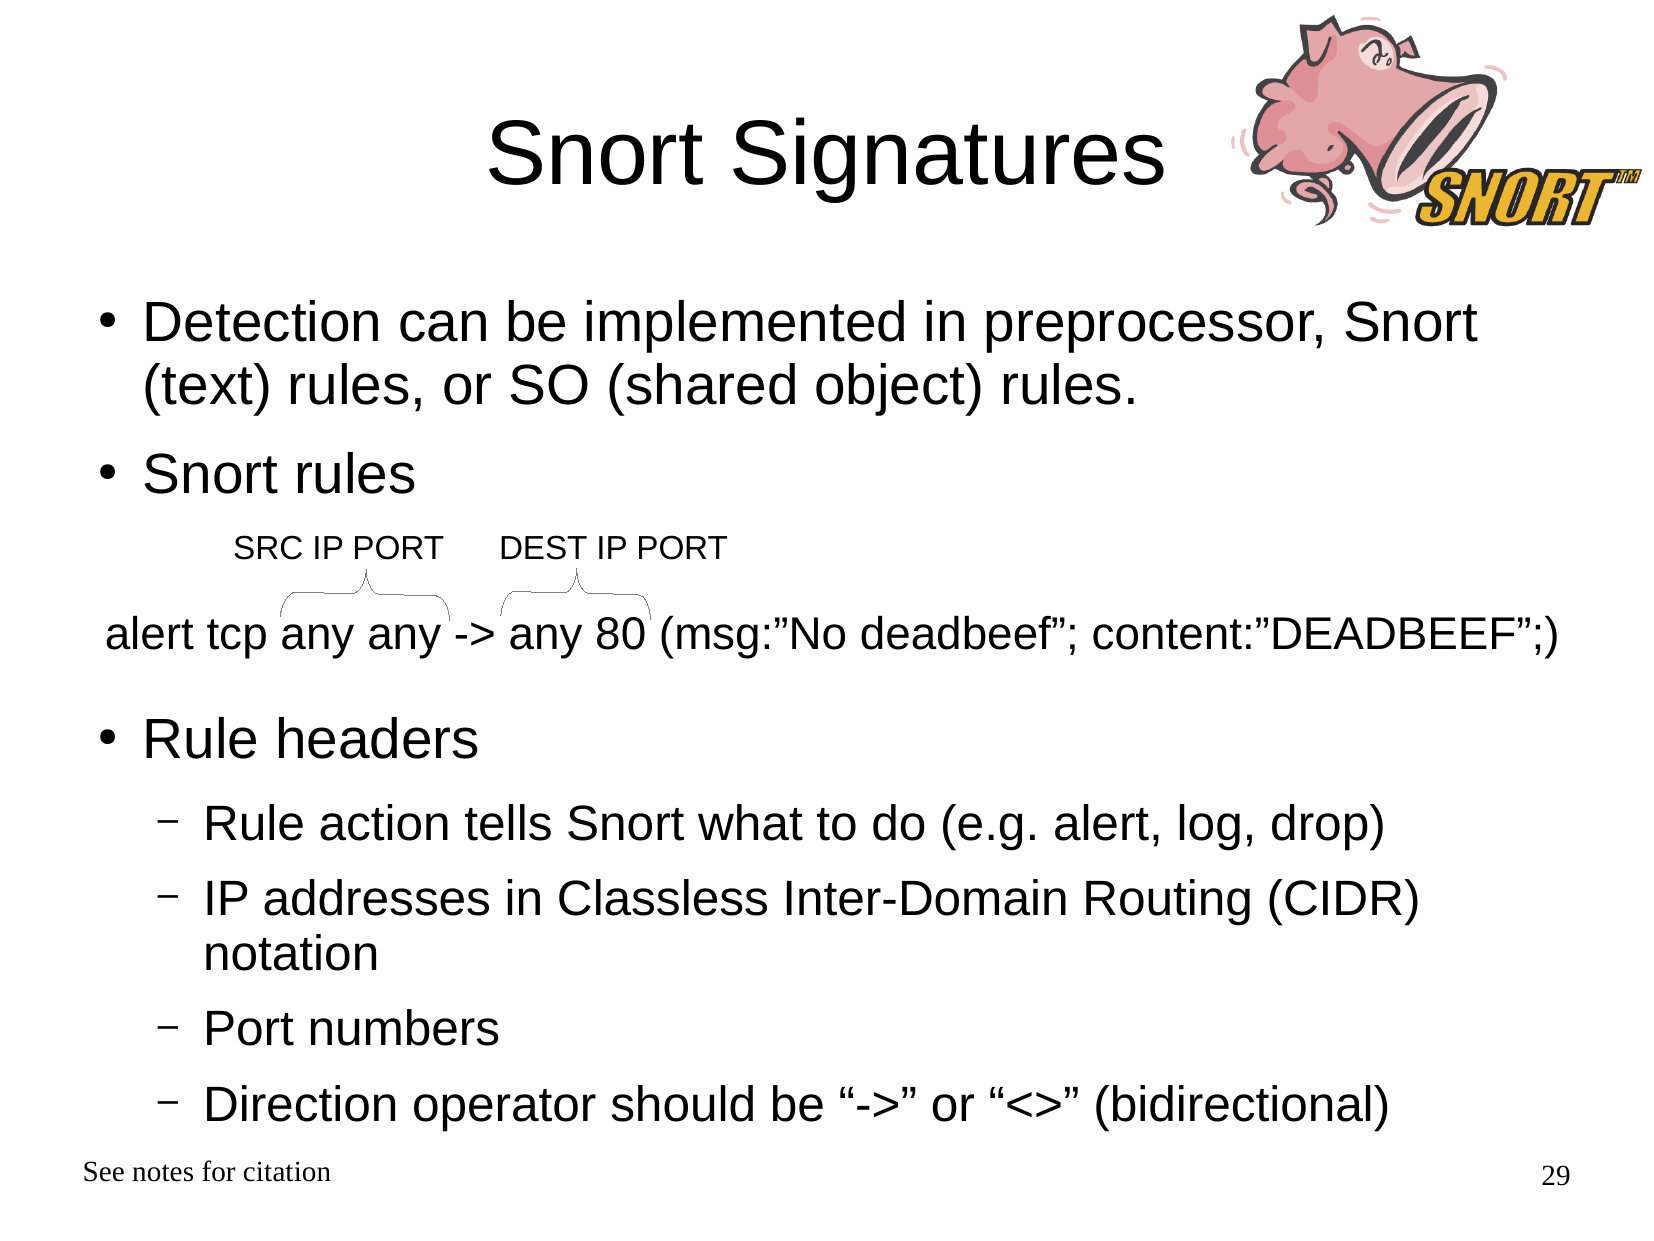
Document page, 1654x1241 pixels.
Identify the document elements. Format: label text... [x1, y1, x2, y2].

picture [1222, 0, 1654, 241]
title Snort Signatures [82, 49, 1571, 257]
text_box alert tcp any any -> any 80 (msg:”No deadbeef”; content:”DEADBEEF”;) [90, 600, 1621, 667]
list Detection can be implemented in preprocessor, Snort (text) rules, or SO (shared object) rules. Snort rules Rule headers Rule action tells Snort what to do (e.g. alert, log, drop) IP addresses in Classless Inter-Domain Routing (CIDR) notation Port numbers Direction operator should be “->” or “<>” (bidirectional) [82, 290, 1576, 1141]
text_box SRC IP PORT DEST IP PORT [218, 521, 751, 575]
